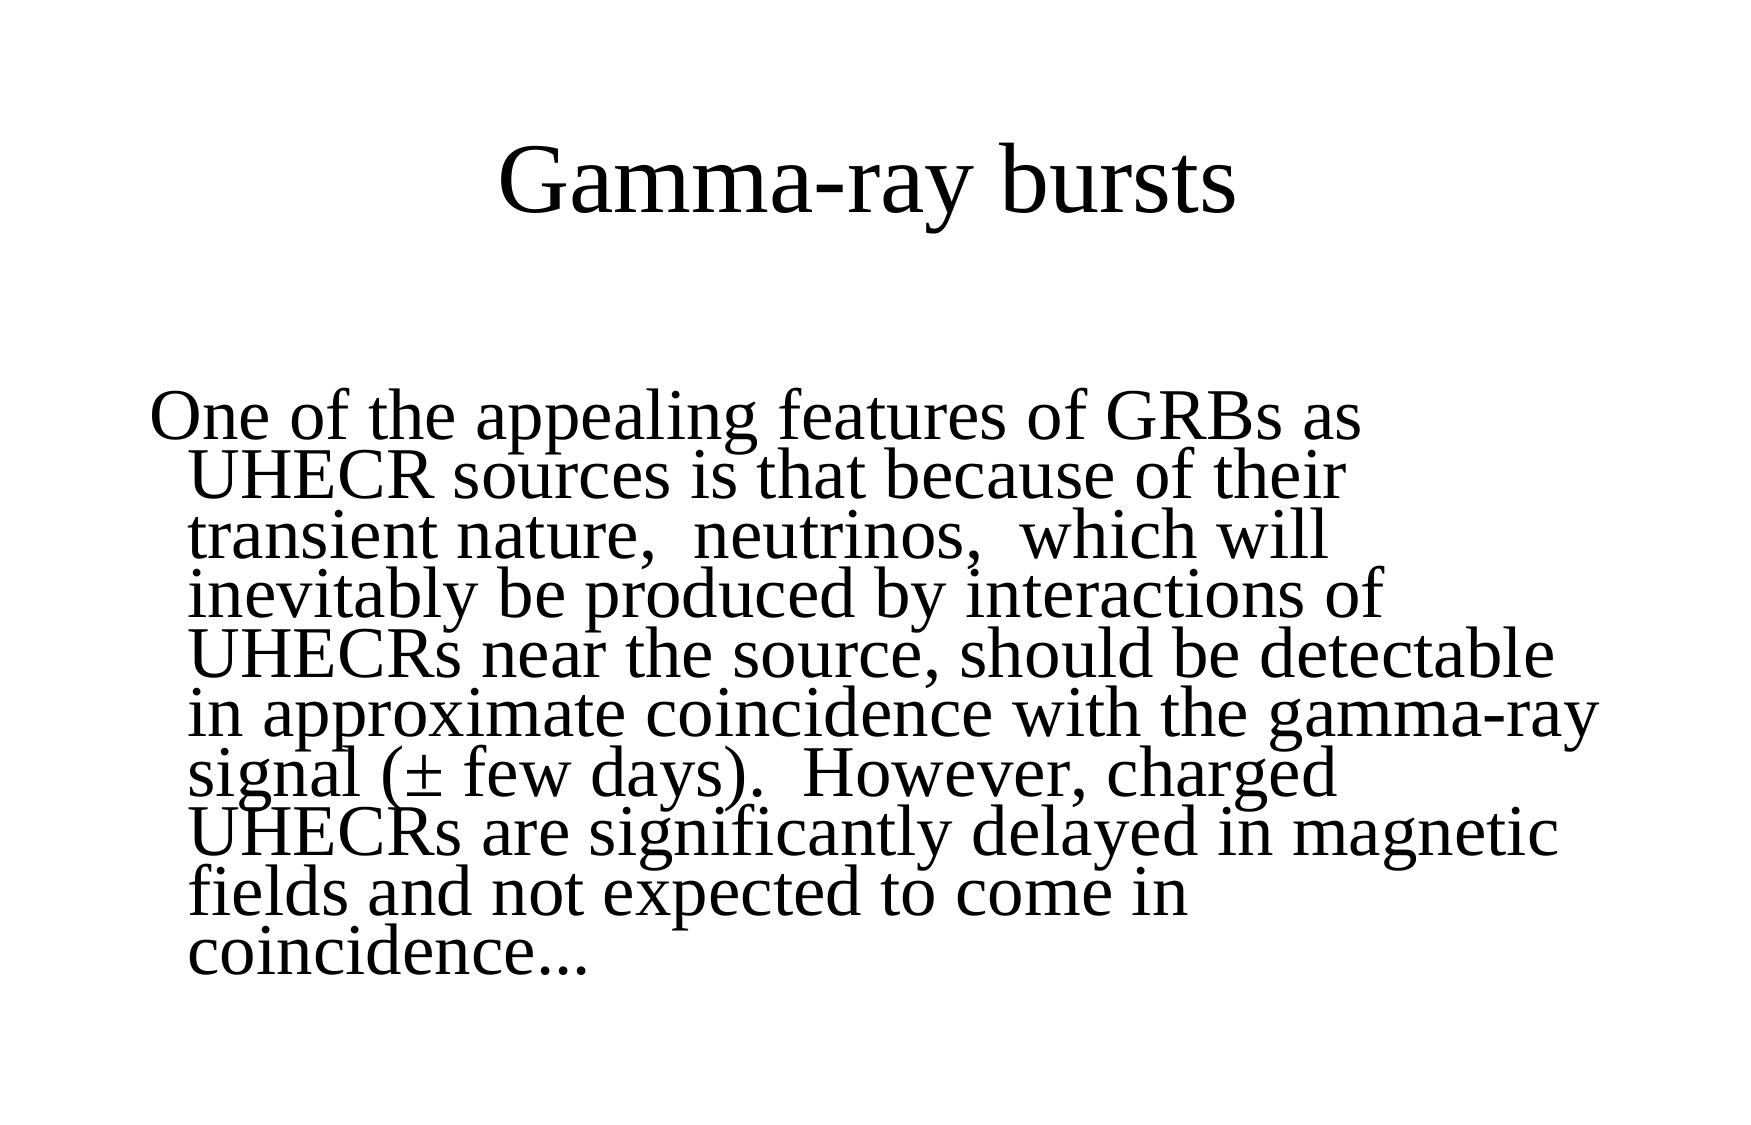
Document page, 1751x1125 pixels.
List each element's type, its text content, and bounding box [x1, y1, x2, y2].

title Gamma-ray bursts [131, 65, 1606, 310]
list One of the appealing features of GRBs as UHECR sources is that because of their transient nature, neutrinos, which will inevitably be produced by interactions of UHECRs near the source, should be detectable in approximate coincidence with the gamma-ray signal (± few days). However, charged UHECRs are significantly delayed in magnetic fields and not expected to come in coincidence... [131, 324, 1606, 1070]
